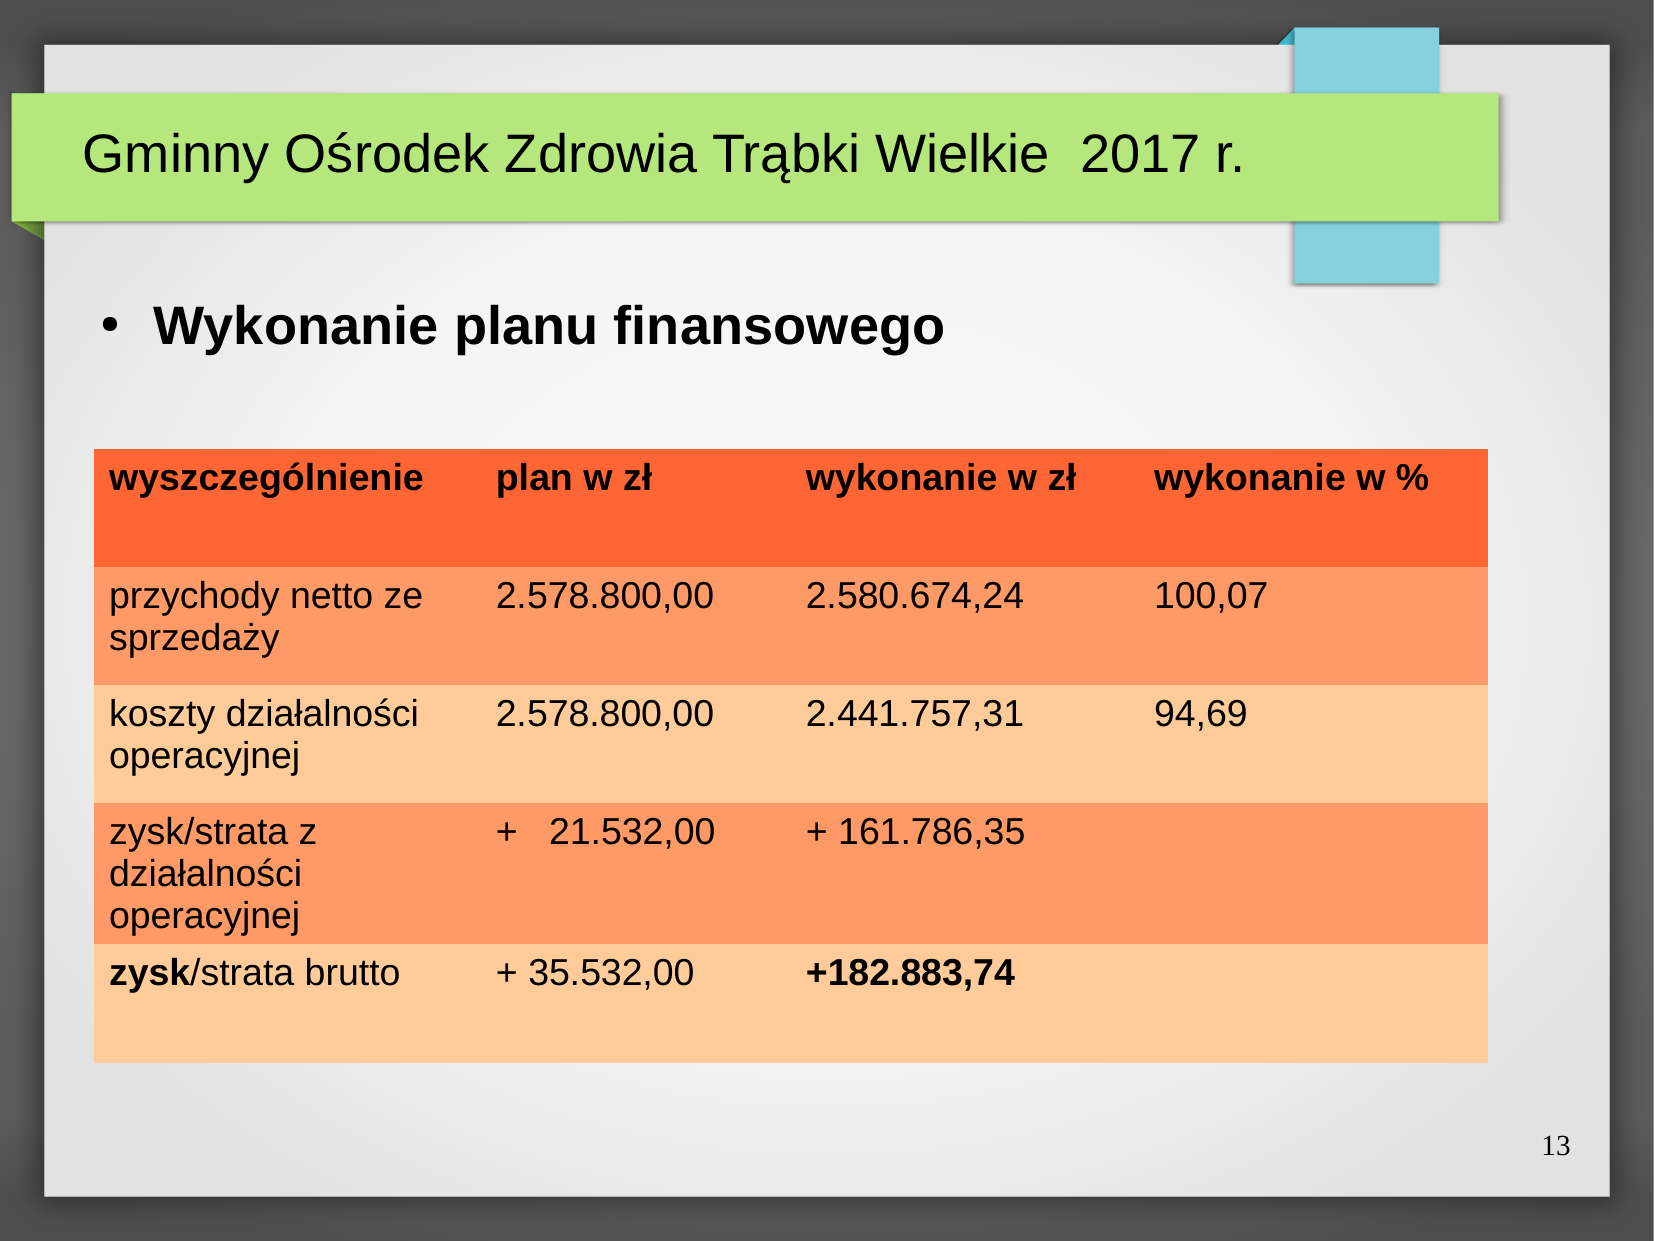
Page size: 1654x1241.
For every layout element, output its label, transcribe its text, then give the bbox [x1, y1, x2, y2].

list Wykonanie planu finansowego [82, 295, 1571, 1015]
table_cell zysk/strata brutto [94, 944, 481, 1063]
table_header wykonanie w zł [791, 449, 1139, 567]
table_cell 2.580.674,24 [791, 567, 1139, 685]
table_cell + 161.786,35 [791, 803, 1139, 944]
table_cell 2.578.800,00 [481, 685, 791, 803]
table_header wykonanie w % [1139, 449, 1488, 567]
table_cell 2.441.757,31 [791, 685, 1139, 803]
table_cell + 21.532,00 [481, 803, 791, 944]
table_cell koszty działalności operacyjnej [94, 685, 481, 803]
table_cell zysk/strata z działalności operacyjnej [94, 803, 481, 944]
title Gminny Ośrodek Zdrowia Trąbki Wielkie 2017 r. [82, 94, 1264, 213]
table_header plan w zł [481, 449, 791, 567]
table_cell + 35.532,00 [481, 944, 791, 1063]
picture [0, 0, 1654, 1241]
table_cell [1139, 803, 1488, 944]
table_cell [1139, 944, 1488, 1063]
table_header wyszczególnienie [94, 449, 481, 567]
table_cell 2.578.800,00 [481, 567, 791, 685]
table_cell 94,69 [1139, 685, 1488, 803]
table_cell +182.883,74 [791, 944, 1139, 1063]
table_cell 100,07 [1139, 567, 1488, 685]
table_cell przychody netto ze sprzedaży [94, 567, 481, 685]
